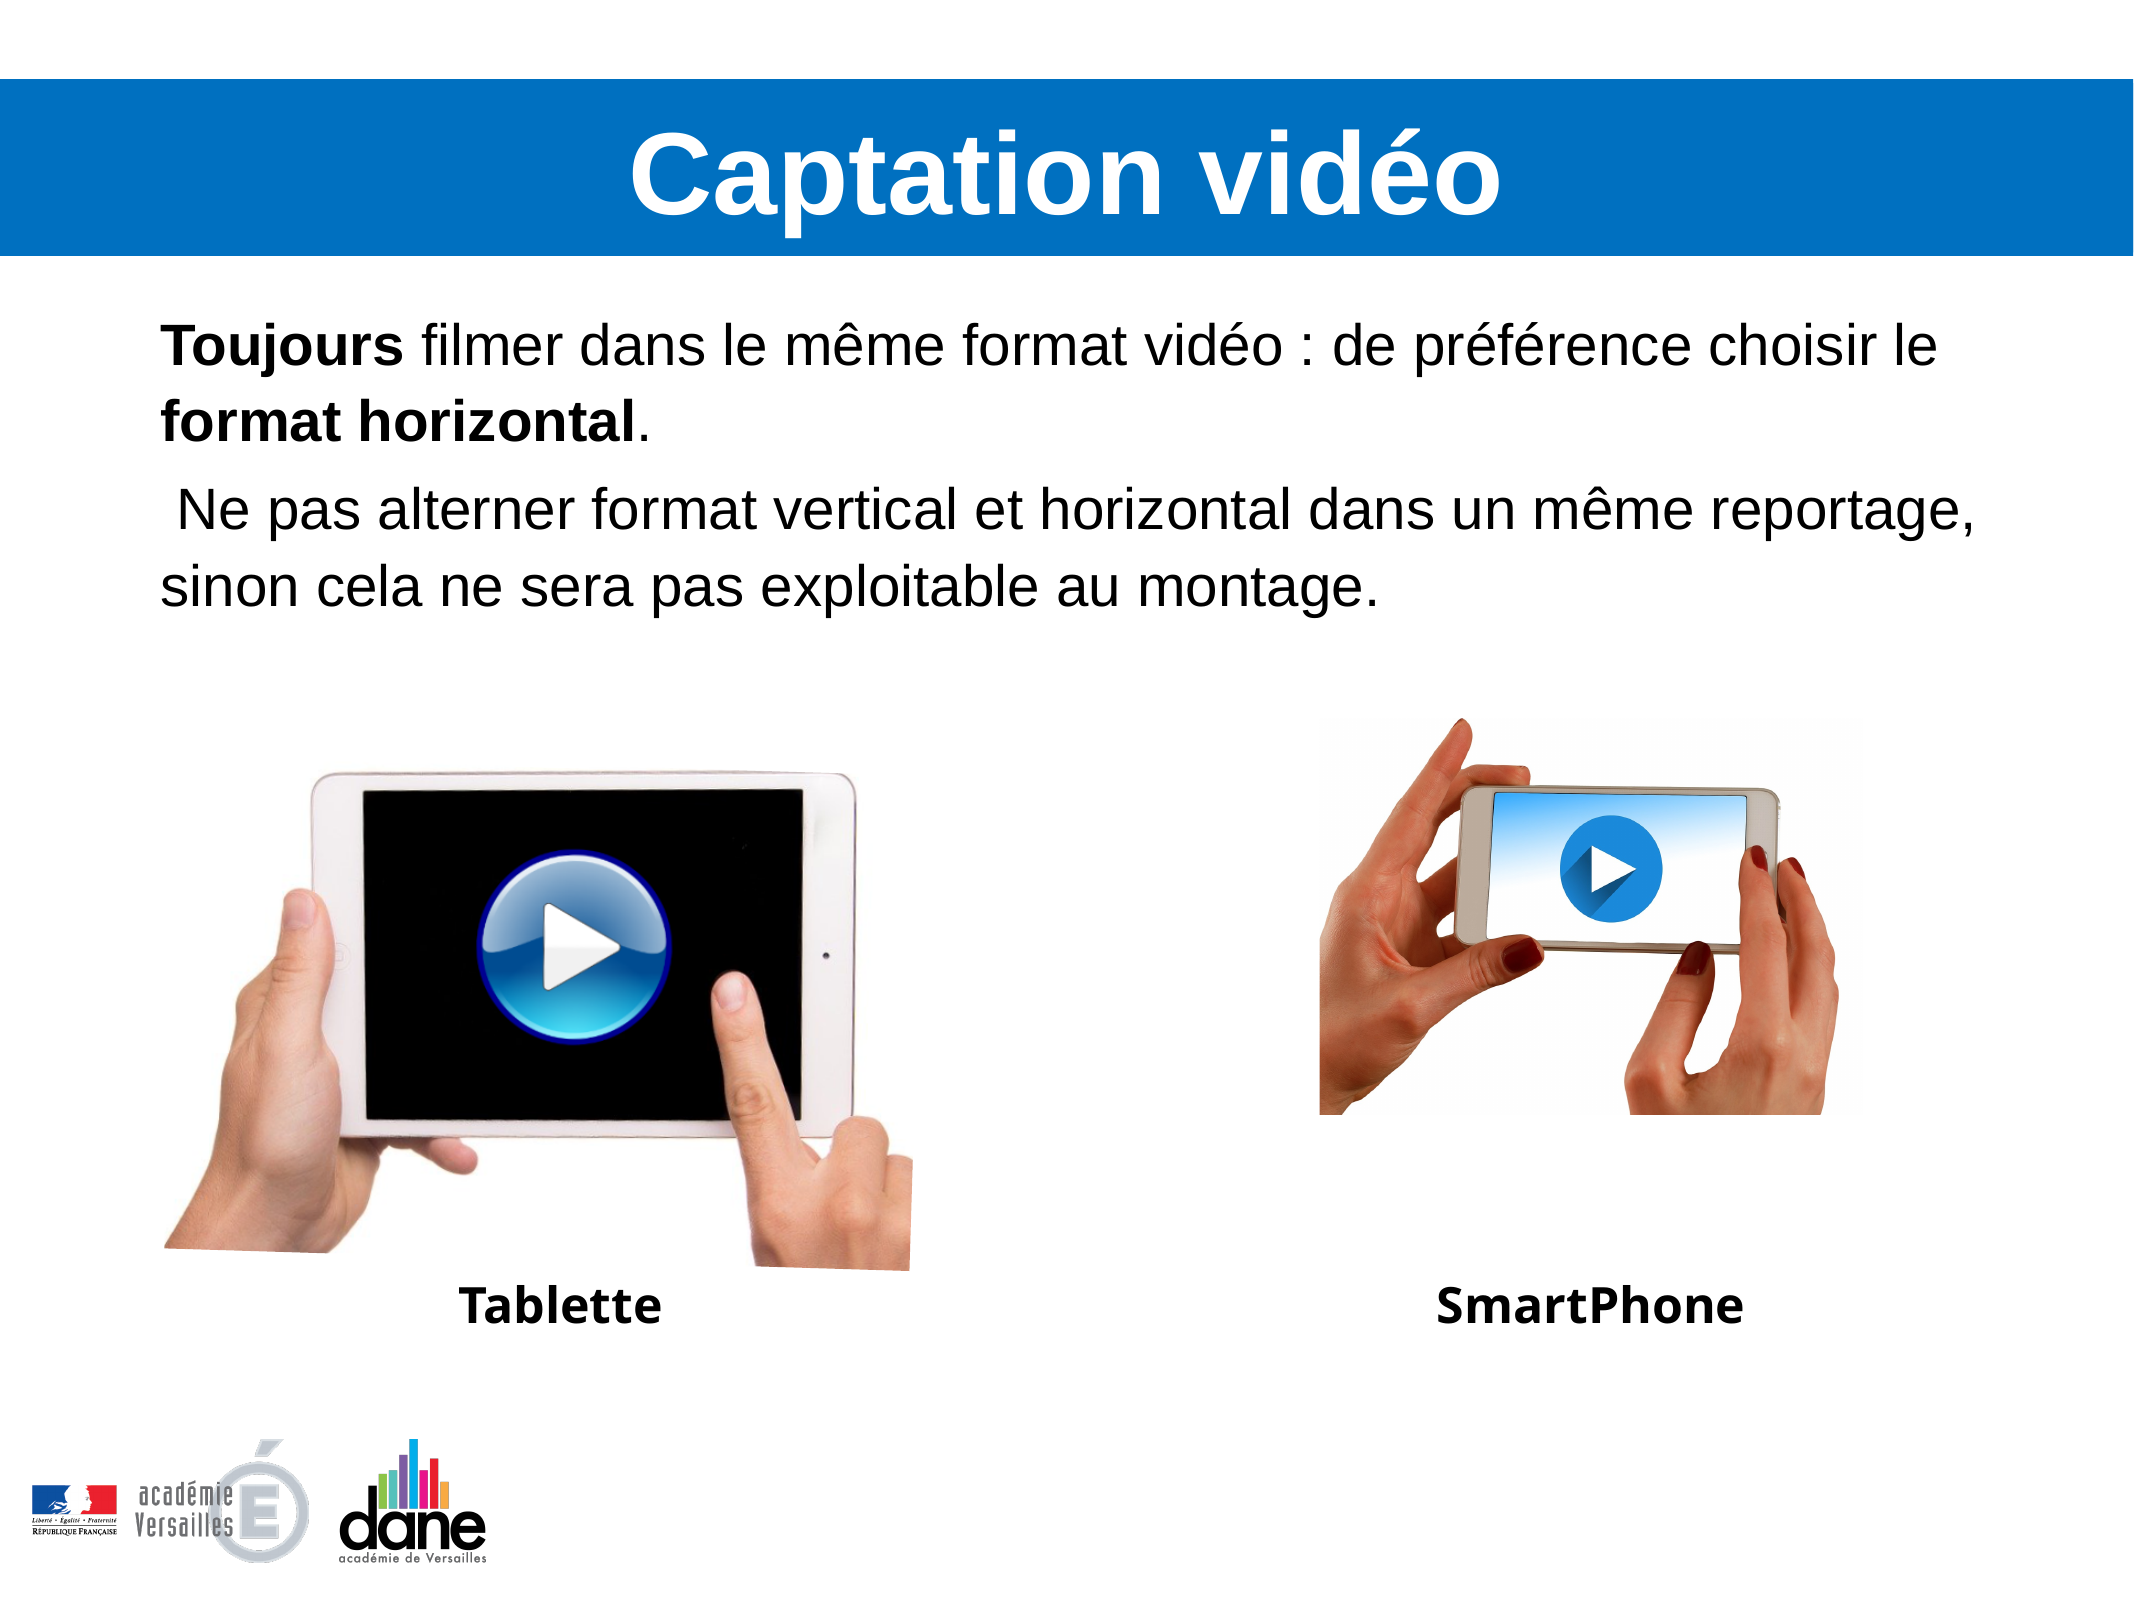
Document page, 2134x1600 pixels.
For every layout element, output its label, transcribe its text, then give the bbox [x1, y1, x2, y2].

picture [164, 753, 925, 1272]
text_box Tablette [449, 1264, 672, 1342]
text_box Toujours filmer dans le même format vidéo : de préférence choisir le format horizontal. Ne pas alterner format vertical et horizontal dans un même reportage, sinon cela ne sera pas exploitable au montage. [152, 291, 2005, 627]
picture [339, 1439, 486, 1563]
picture [32, 1439, 309, 1563]
text_box Captation vidéo [0, 83, 2134, 253]
picture [1319, 718, 1863, 1115]
text_box SmartPhone [1428, 1264, 1754, 1342]
